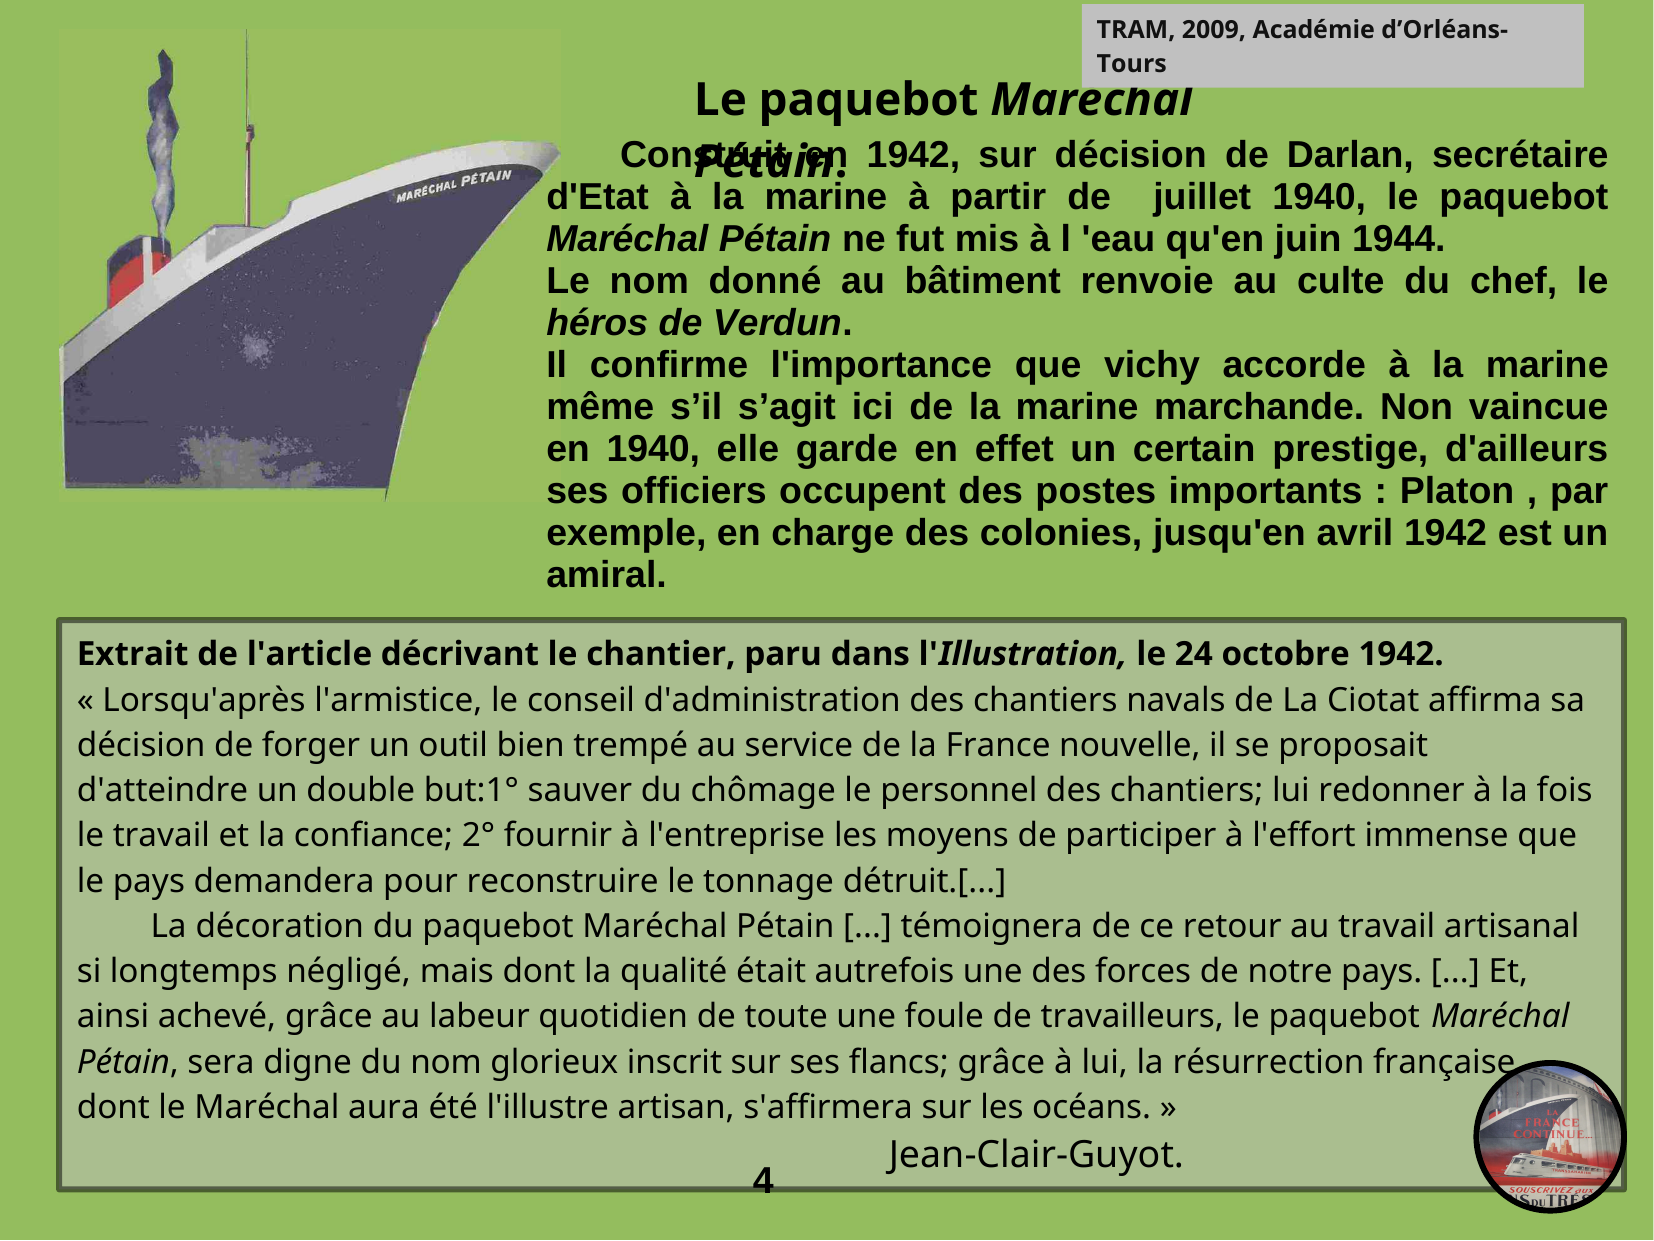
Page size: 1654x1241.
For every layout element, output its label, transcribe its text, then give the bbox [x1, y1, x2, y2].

picture [59, 29, 561, 502]
text_box 4 [738, 1152, 827, 1211]
text_box Construit en 1942, sur décision de Darlan, secrétaire d'Etat à la marine à partir de juillet 1940, le paquebot Maréchal Pétain ne fut mis à l 'eau qu'en juin 1944. Le nom donné au bâtiment renvoie au culte du chef, le héros de Verdun. Il confirme l'importance que vichy accorde à la marine même s’il s’agit ici de la marine marchande. Non vaincue en 1940, elle garde en effet un certain prestige, d'ailleurs ses officiers occupent des postes importants : Platon , par exemple, en charge des colonies, jusqu'en avril 1942 est un amiral. [531, 126, 1625, 673]
text_box TRAM, 2009, Académie d’Orléans-Tours [1081, 4, 1584, 88]
text_box [1476, 1062, 1625, 1211]
text_box Le paquebot Maréchal Pétain. [679, 59, 1359, 126]
text_box Extrait de l'article décrivant le chantier, paru dans l'Illustration, le 24 octobre 1942. « Lorsqu'après l'armistice, le conseil d'administration des chantiers navals de La Ciotat affirma sa décision de forger un outil bien trempé au service de la France nouvelle, il se proposait d'atteindre un double but:1° sauver du chômage le personnel des chantiers; lui redonner à la fois le travail et la confiance; 2° fournir à l'entreprise les moyens de participer à l'effort immense que le pays demandera pour reconstruire le tonnage détruit.[...] La décoration du paquebot Maréchal Pétain [...] témoignera de ce retour au travail artisanal si longtemps négligé, mais dont la qualité était autrefois une des forces de notre pays. [...] Et, ainsi achevé, grâce au labeur quotidien de toute une foule de travailleurs, le paquebot Maréchal Pétain, sera digne du nom glorieux inscrit sur ses flancs; grâce à lui, la résurrection française, dont le Maréchal aura été l'illustre artisan, s'affirmera sur les océans. » Jean-Clair-Guyot. [59, 620, 1625, 1150]
